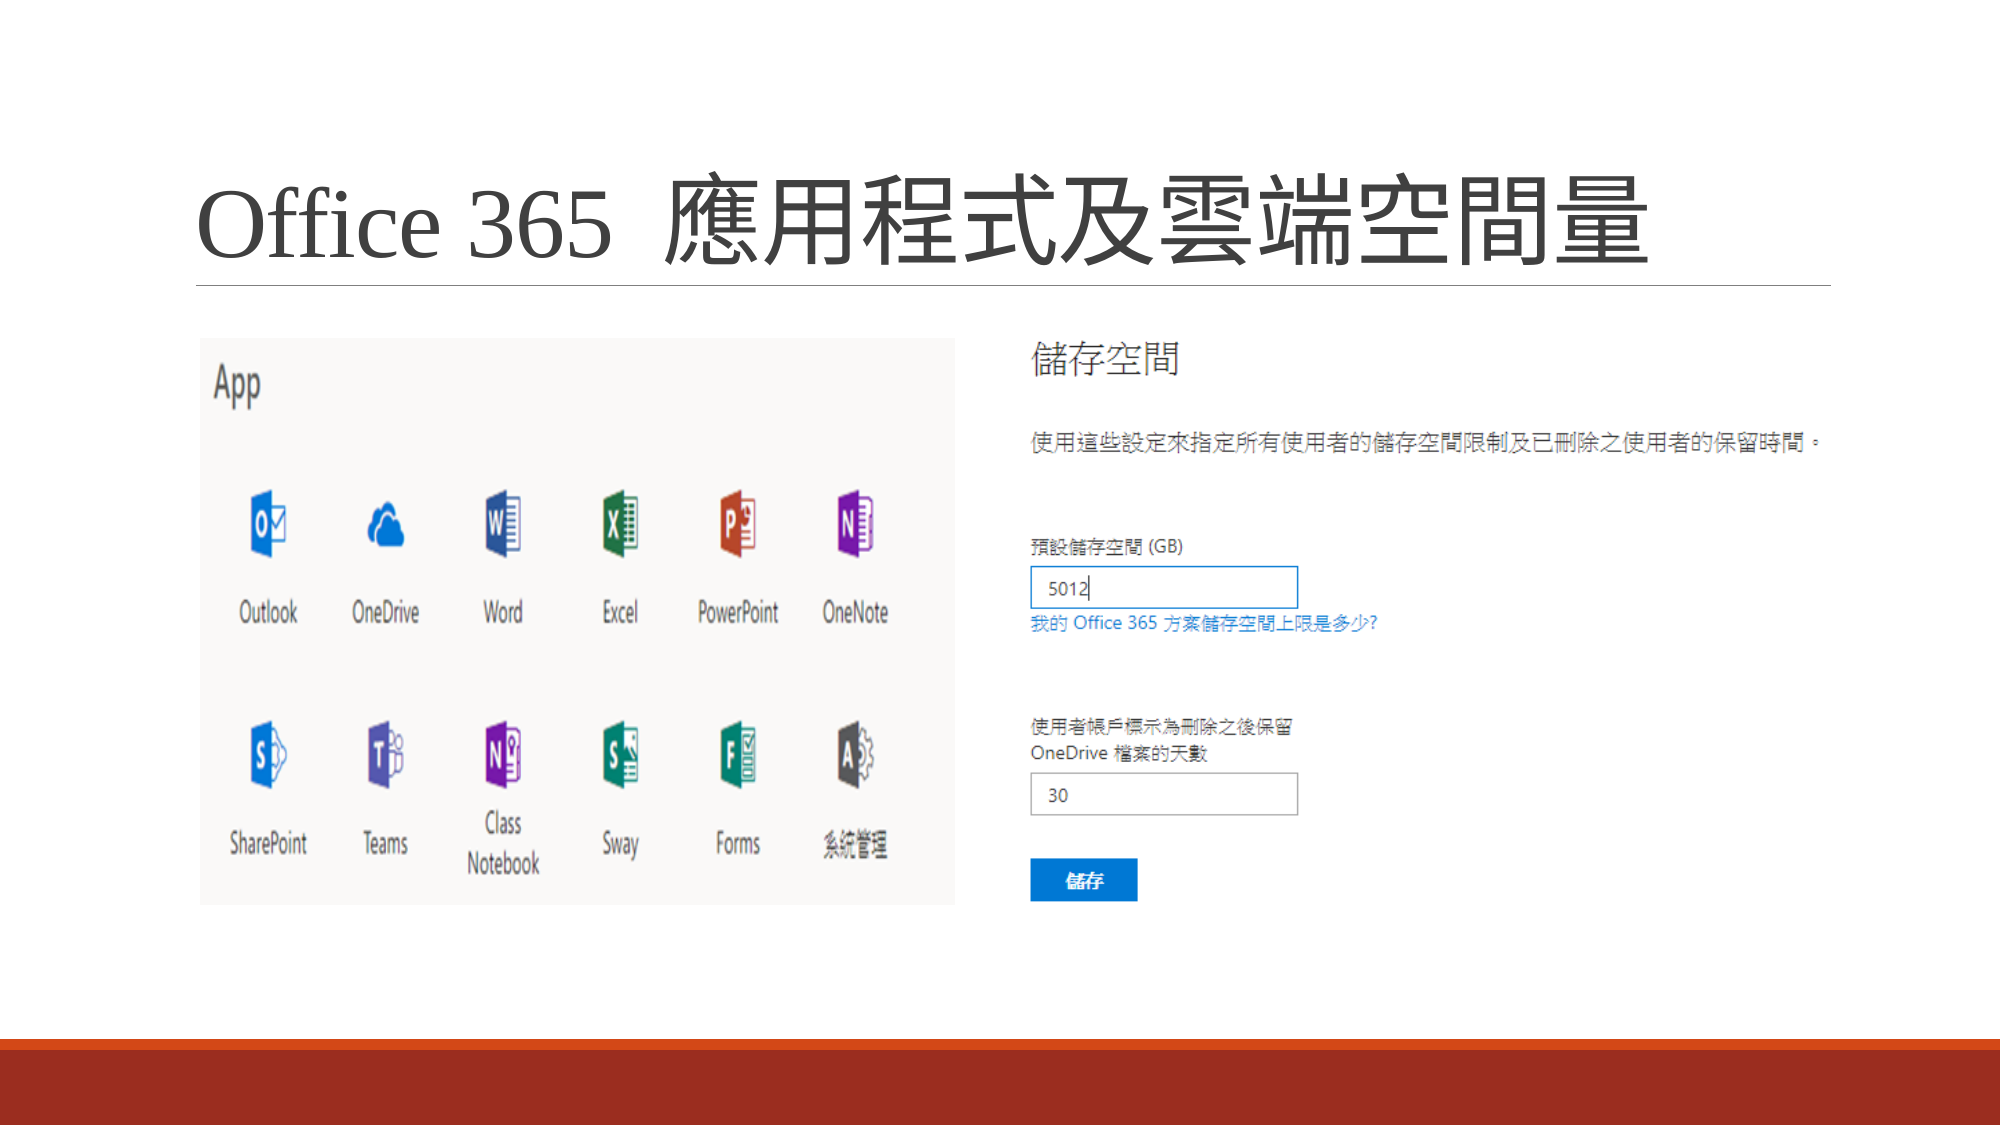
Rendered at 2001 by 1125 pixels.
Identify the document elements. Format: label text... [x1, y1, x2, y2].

picture [1020, 338, 1830, 927]
picture [200, 338, 955, 905]
title Office 365 應用程式及雲端空間量 [180, 47, 1831, 286]
